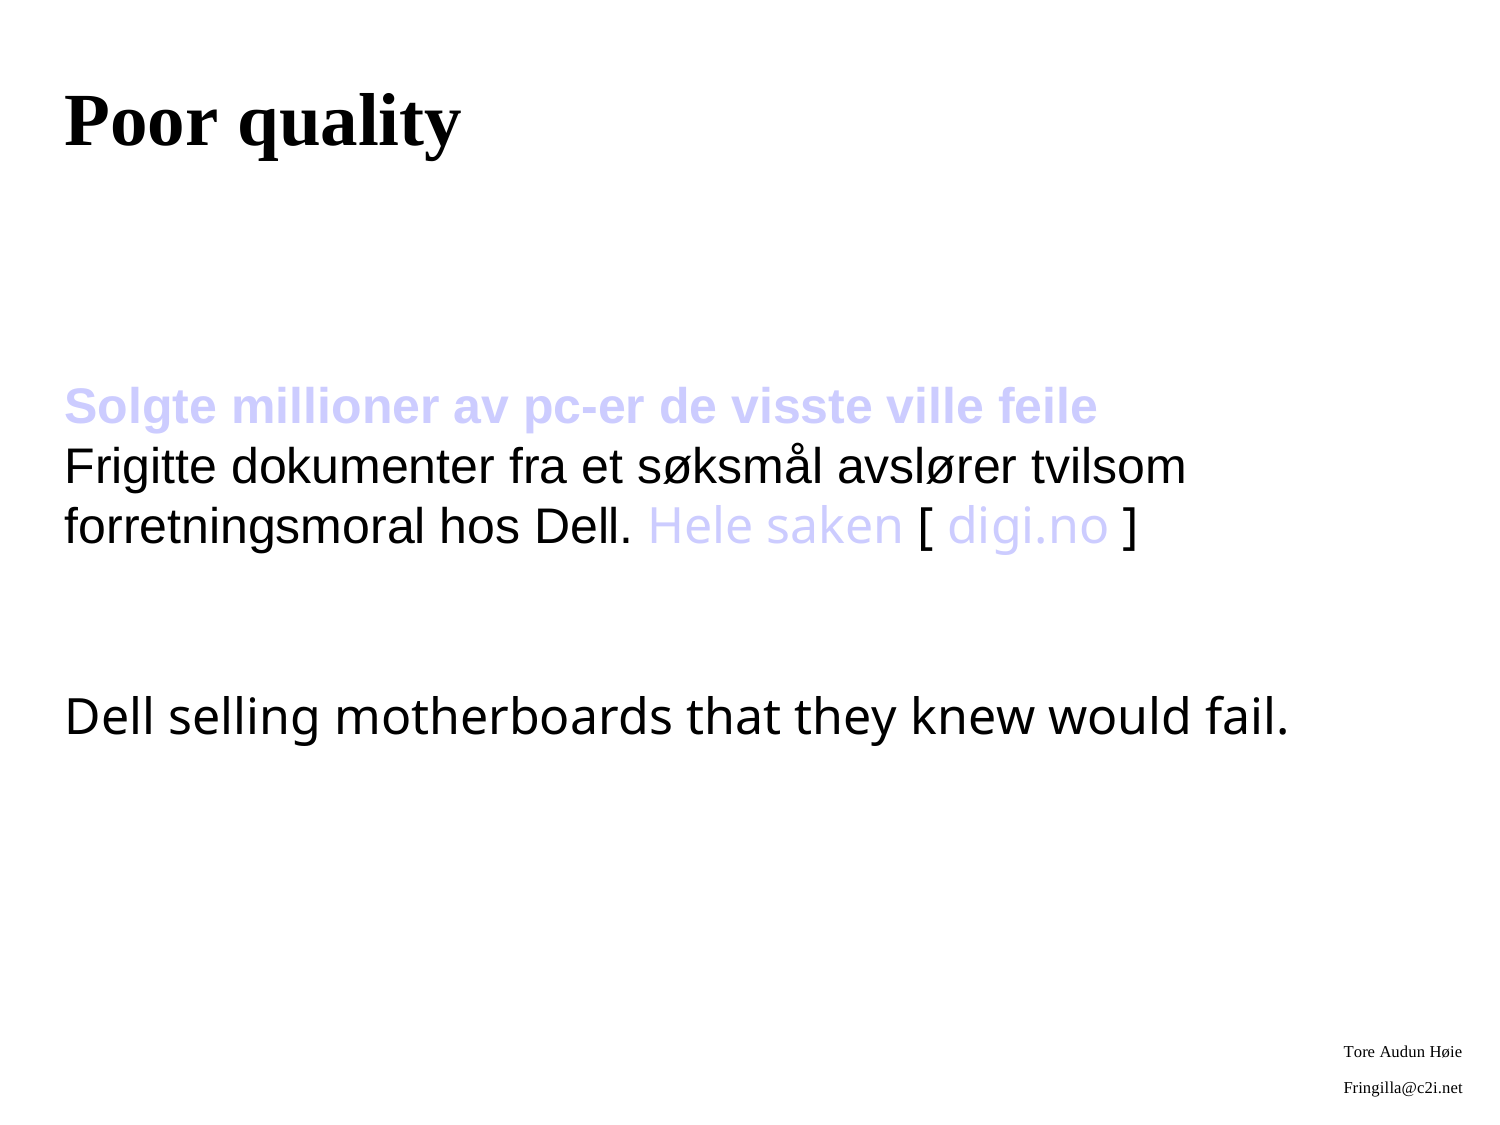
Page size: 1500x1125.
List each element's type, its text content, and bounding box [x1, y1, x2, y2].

text_box Tore Audun Høie Fringilla@c2i.net [1328, 1033, 1500, 1105]
text_box Poor quality Solgte millioner av pc-er de visste ville feile Frigitte dokumenter fra et søksmål avslører tvilsom forretningsmoral hos Dell. Hele saken [ digi.no ] Dell selling motherboards that they knew would fail. [50, 62, 1463, 753]
